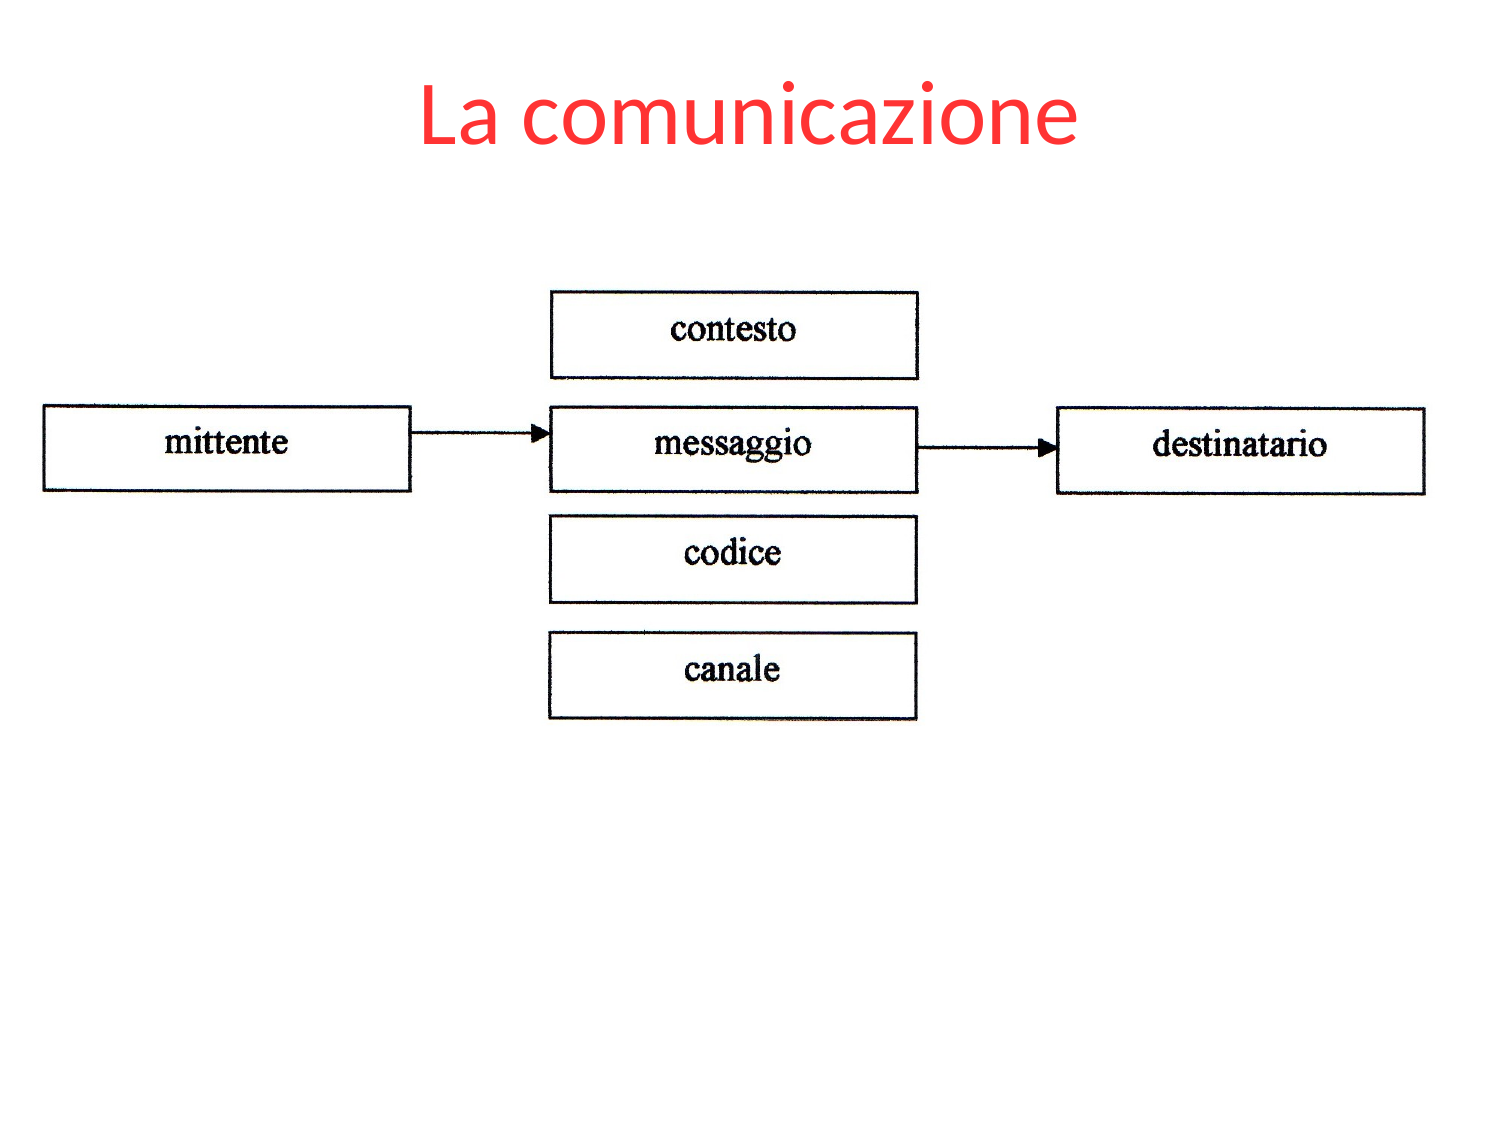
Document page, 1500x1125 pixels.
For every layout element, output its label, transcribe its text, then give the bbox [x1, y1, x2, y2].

title La comunicazione [75, 45, 1425, 233]
picture [0, 257, 1480, 762]
